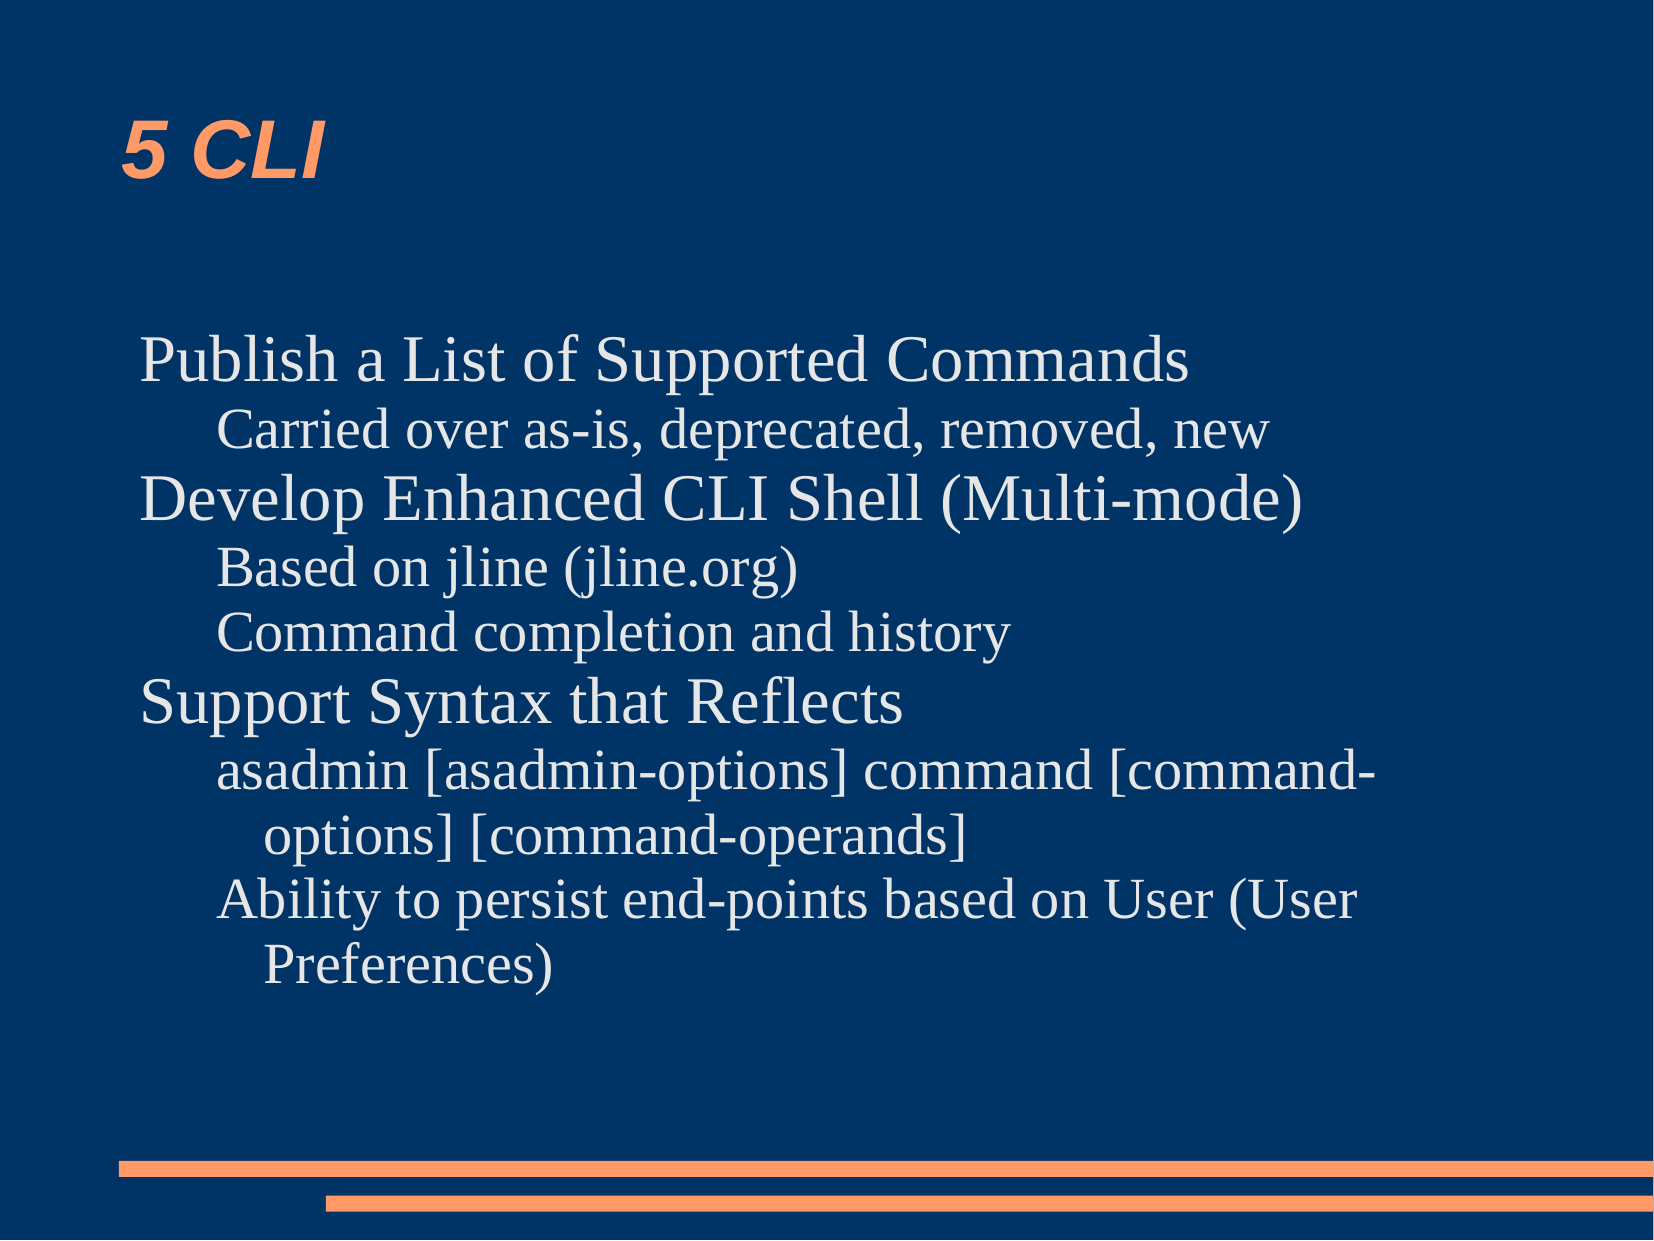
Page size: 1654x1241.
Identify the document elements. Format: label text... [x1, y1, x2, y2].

title 5 CLI [121, 46, 1534, 254]
list Publish a List of Supported Commands Carried over as-is, deprecated, removed, new Develop Enhanced CLI Shell (Multi-mode) Based on jline (jline.org) Command completion and history Support Syntax that Reflects asadmin [asadmin-options] command [command-options] [command-operands] Ability to persist end-points based on User (User Preferences) [121, 322, 1561, 1133]
